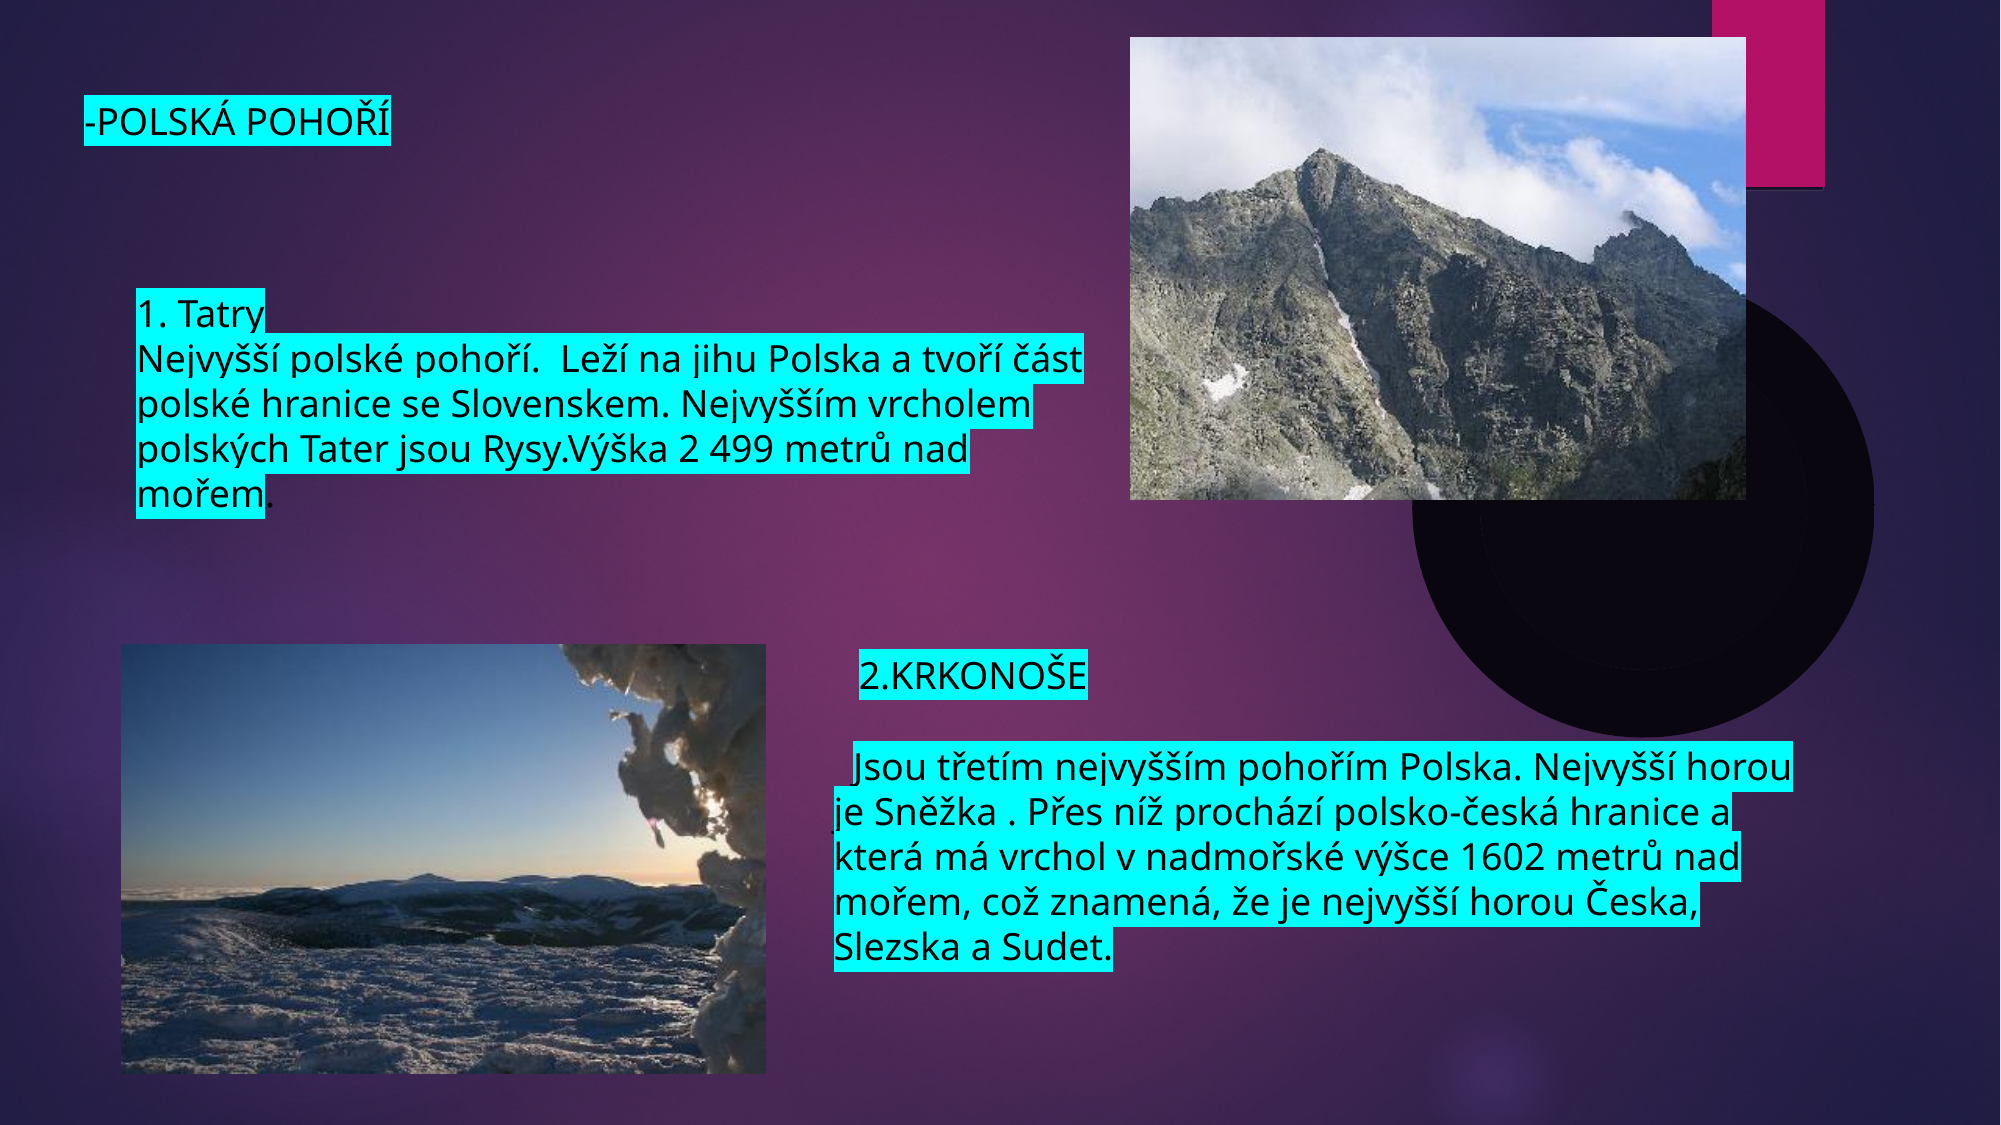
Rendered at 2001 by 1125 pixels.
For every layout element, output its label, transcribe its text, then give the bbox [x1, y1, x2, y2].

text_box -POLSKÁ POHOŘÍ [69, 90, 967, 151]
text_box 2.KRKONOŠE [843, 644, 1369, 705]
picture [1130, 37, 1746, 500]
picture [121, 644, 766, 1074]
text_box 1. Tatry Nejvyšší polské pohoří. Leží na jihu Polska a tvoří část polské hranice se Slovenskem. Nejvyšším vrcholem polských Tater jsou Rysy.Výška 2 499 metrů nad mořem. [121, 192, 1122, 481]
text_box Jsou třetím nejvyšším pohořím Polska. Nejvyšší horou je Sněžka . Přes níž prochází polsko-česká hranice a která má vrchol v nadmořské výšce 1602 metrů nad mořem, což znamená, že je nejvyšší horou Česka, Slezska a Sudet. [818, 735, 1819, 979]
